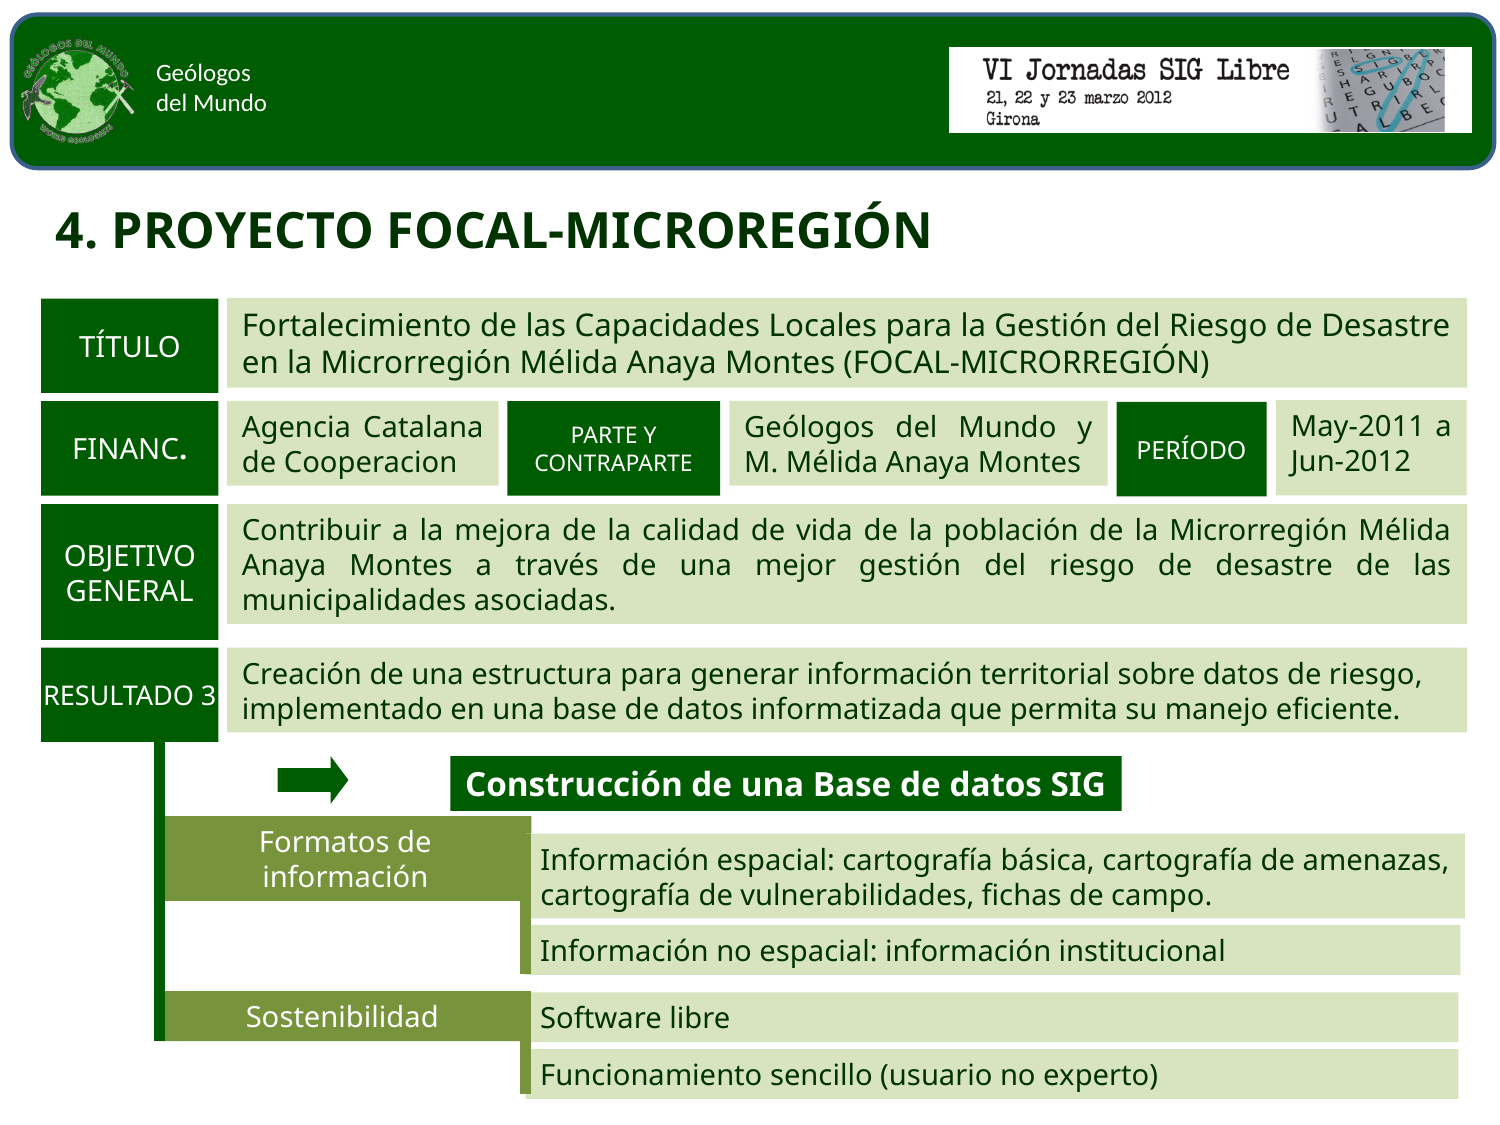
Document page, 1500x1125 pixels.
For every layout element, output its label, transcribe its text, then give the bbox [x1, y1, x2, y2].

picture [19, 36, 136, 145]
text_box [11, 14, 1495, 169]
text_box May-2011 a Jun-2012 [1276, 400, 1467, 496]
text_box Fortalecimiento de las Capacidades Locales para la Gestión del Riesgo de Desastre en la Microrregión Mélida Anaya Montes (FOCAL-MICRORREGIÓN) [227, 297, 1468, 388]
text_box Geólogos del Mundo y M. Mélida Anaya Montes [729, 400, 1108, 486]
text_box Contribuir a la mejora de la calidad de vida de la población de la Microrregión Mélida Anaya Montes a través de una mejor gestión del riesgo de desastre de las municipalidades asociadas. [227, 504, 1468, 624]
text_box PARTE Y CONTRAPARTE [507, 401, 721, 496]
text_box Agencia Catalana de Cooperacion [227, 400, 499, 486]
picture [950, 48, 1471, 132]
text_box Información no espacial: información institucional [525, 924, 1461, 975]
text_box Funcionamiento sencillo (usuario no experto) [525, 1049, 1459, 1099]
text_box [277, 756, 349, 804]
text_box Geólogos del Mundo [141, 49, 361, 125]
text_box Sostenibilidad [159, 991, 520, 1042]
text_box RESULTADO 3 [41, 647, 219, 742]
text_box Creación de una estructura para generar información territorial sobre datos de riesgo, implementado en una base de datos informatizada que permita su manejo eficiente. [227, 647, 1468, 733]
text_box 4. PROYECTO FOCAL-MICROREGIÓN [41, 190, 1282, 266]
text_box FINANC. [41, 401, 219, 496]
text_box Software libre [531, 992, 1459, 1043]
text_box Construcción de una Base de datos SIG [450, 756, 1122, 811]
text_box Información espacial: cartografía básica, cartografía de amenazas, cartografía de vulnerabilidades, fichas de campo. [531, 833, 1465, 919]
text_box Formatos de información [165, 816, 532, 901]
text_box OBJETIVO GENERAL [41, 504, 219, 640]
text_box PERÍODO [1116, 401, 1267, 497]
text_box TÍTULO [41, 298, 219, 393]
